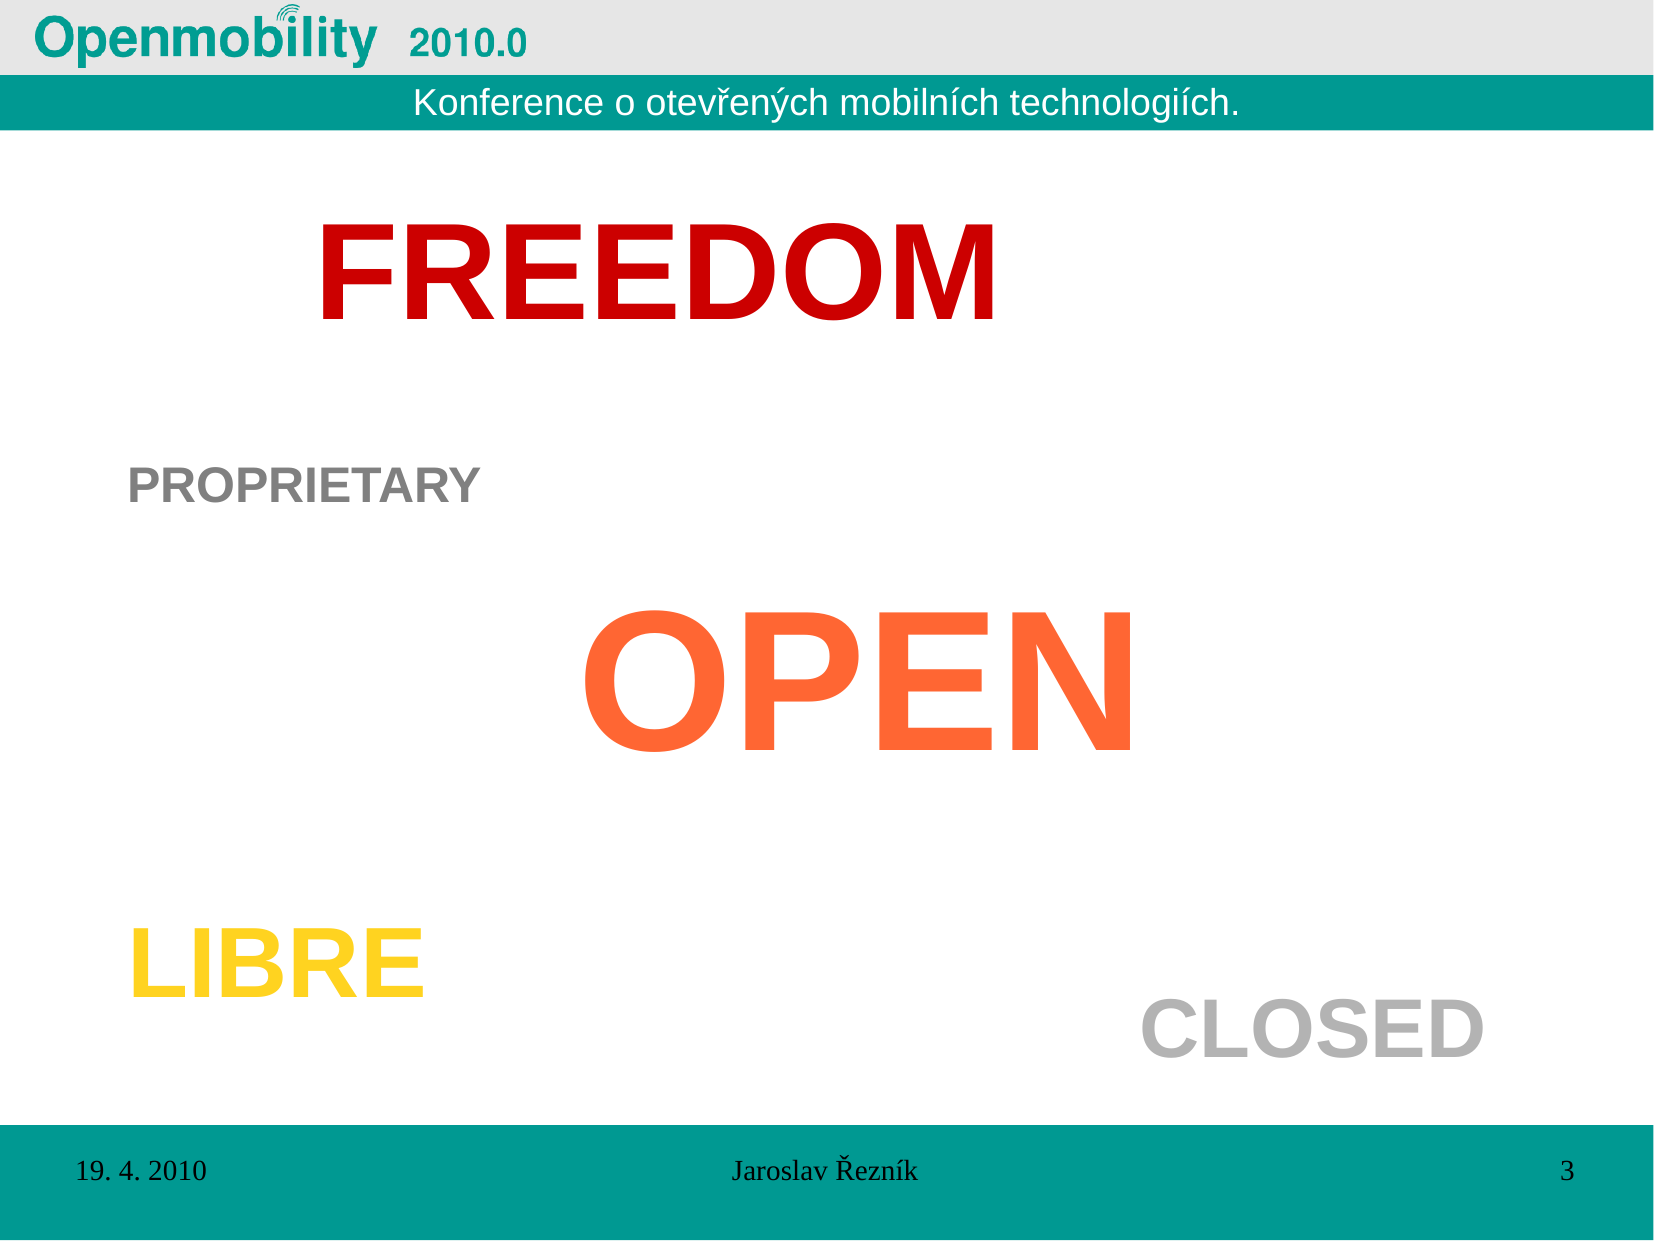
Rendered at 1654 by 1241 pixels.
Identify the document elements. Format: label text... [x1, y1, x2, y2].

text_box OPEN [562, 562, 1238, 801]
text_box FREEDOM [300, 187, 1088, 413]
picture [35, 4, 526, 68]
text_box PROPRIETARY [112, 450, 563, 563]
text_box LIBRE [112, 900, 451, 1027]
text_box CLOSED [1125, 975, 1576, 1088]
